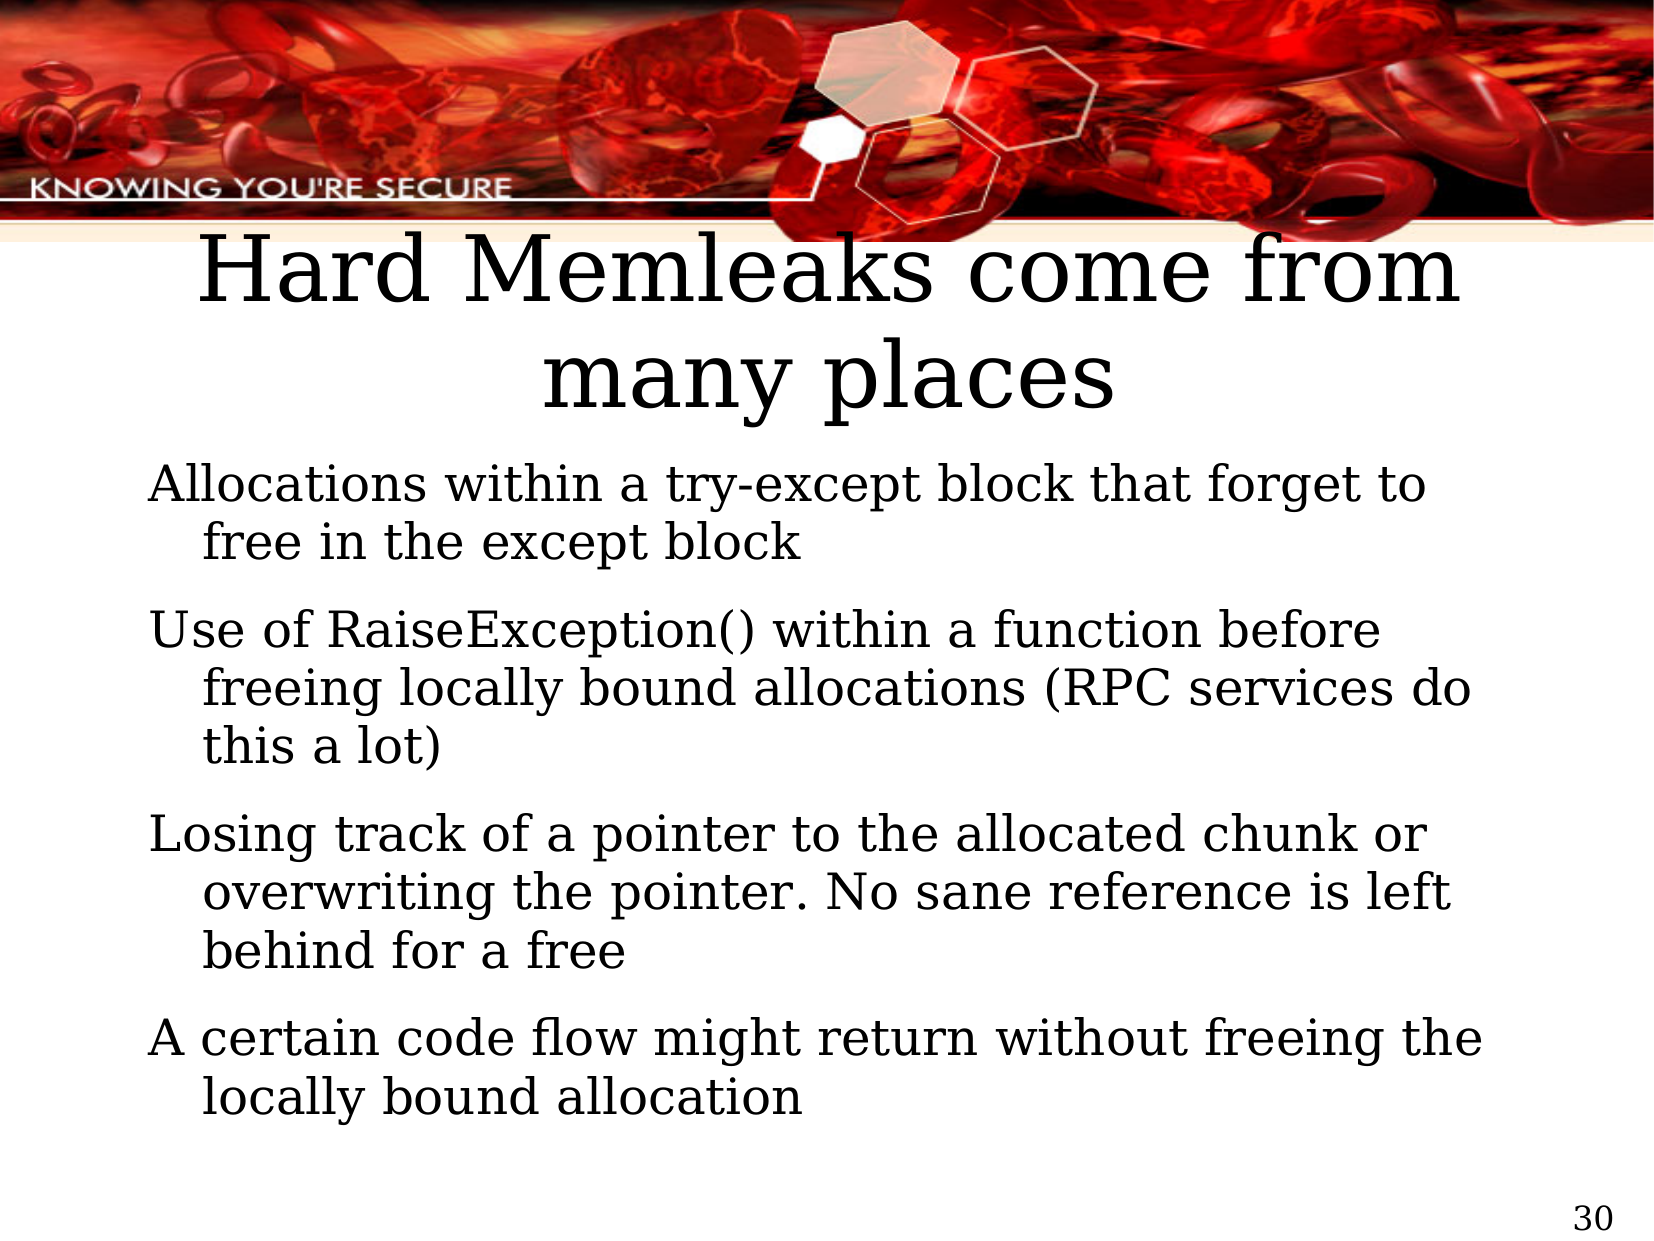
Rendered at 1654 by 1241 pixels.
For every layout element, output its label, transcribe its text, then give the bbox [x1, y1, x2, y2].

list Allocations within a try-except block that forget to free in the except block Use of RaiseException() within a function before freeing locally bound allocations (RPC services do this a lot) Losing track of a pointer to the allocated chunk or overwriting the pointer. No sane reference is left behind for a free A certain code flow might return without freeing the locally bound allocation [131, 454, 1544, 1189]
picture [0, 0, 1654, 242]
title Hard Memleaks come from many places [123, 215, 1536, 430]
